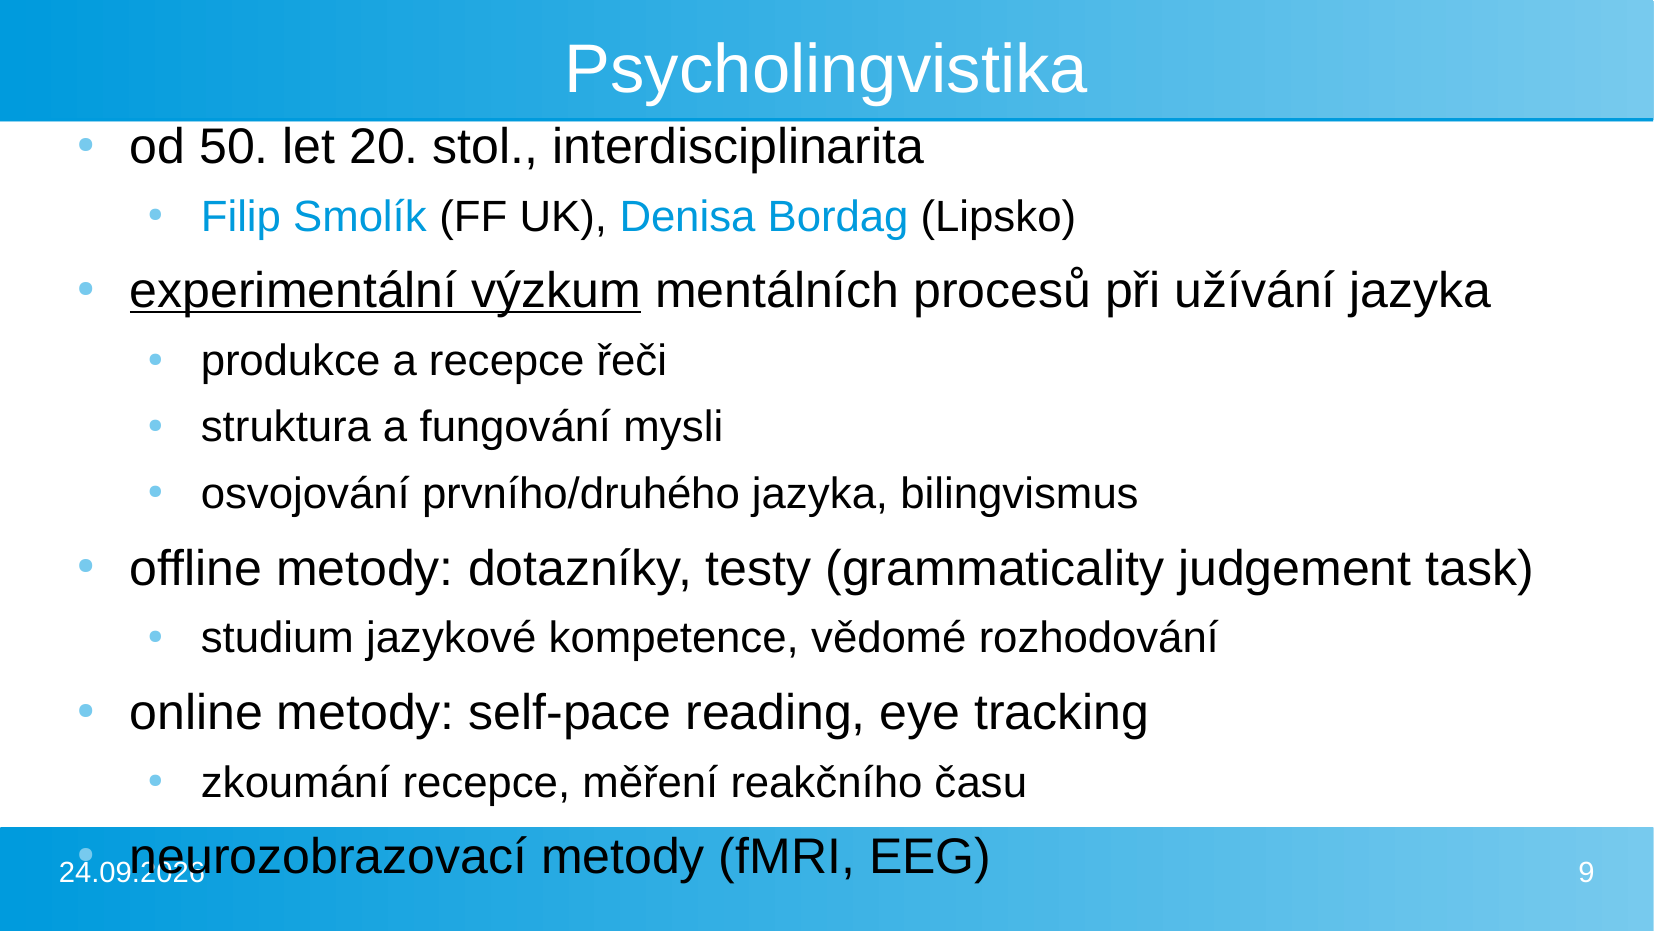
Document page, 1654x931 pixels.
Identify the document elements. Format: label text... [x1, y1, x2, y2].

title Psycholingvistika [59, 29, 1595, 108]
list od 50. let 20. stol., interdisciplinarita Filip Smolík (FF UK), Denisa Bordag (Lipsko) experimentální výzkum mentálních procesů při užívání jazyka produkce a recepce řeči struktura a fungování mysli osvojování prvního/druhého jazyka, bilingvismus offline metody: dotazníky, testy (grammaticality judgement task) studium jazykové kompetence, vědomé rozhodování online metody: self-pace reading, eye tracking zkoumání recepce, měření reakčního času neurozobrazovací metody (fMRI, EEG) [59, 118, 1595, 916]
